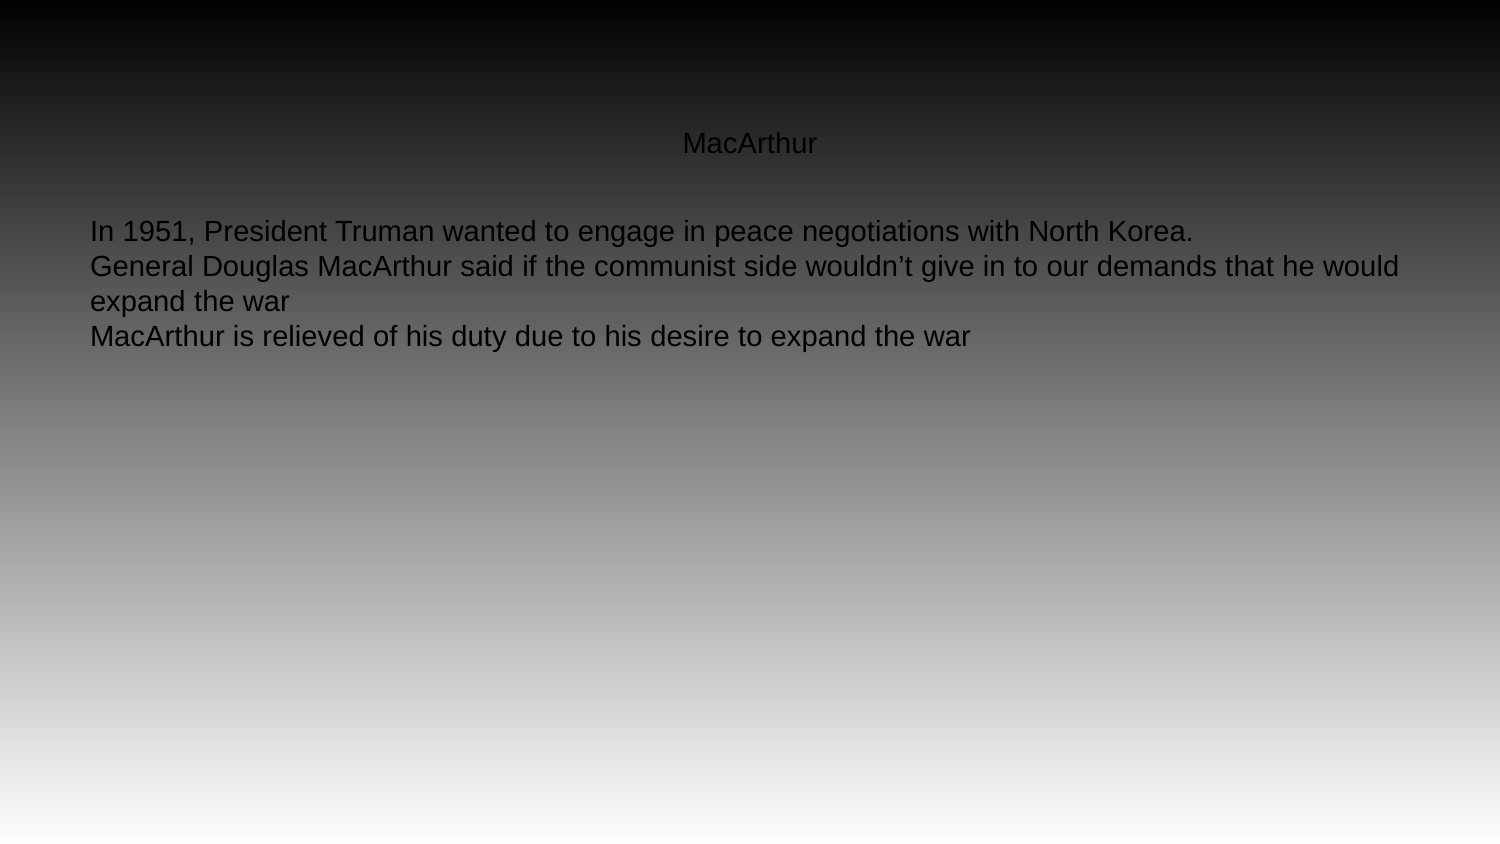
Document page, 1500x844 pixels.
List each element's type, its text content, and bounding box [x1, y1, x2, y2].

title MacArthur [75, 33, 1425, 175]
list In 1951, President Truman wanted to engage in peace negotiations with North Korea. General Douglas MacArthur said if the communist side wouldn’t give in to our demands that he would expand the war MacArthur is relieved of his duty due to his desire to expand the war [75, 196, 1425, 808]
